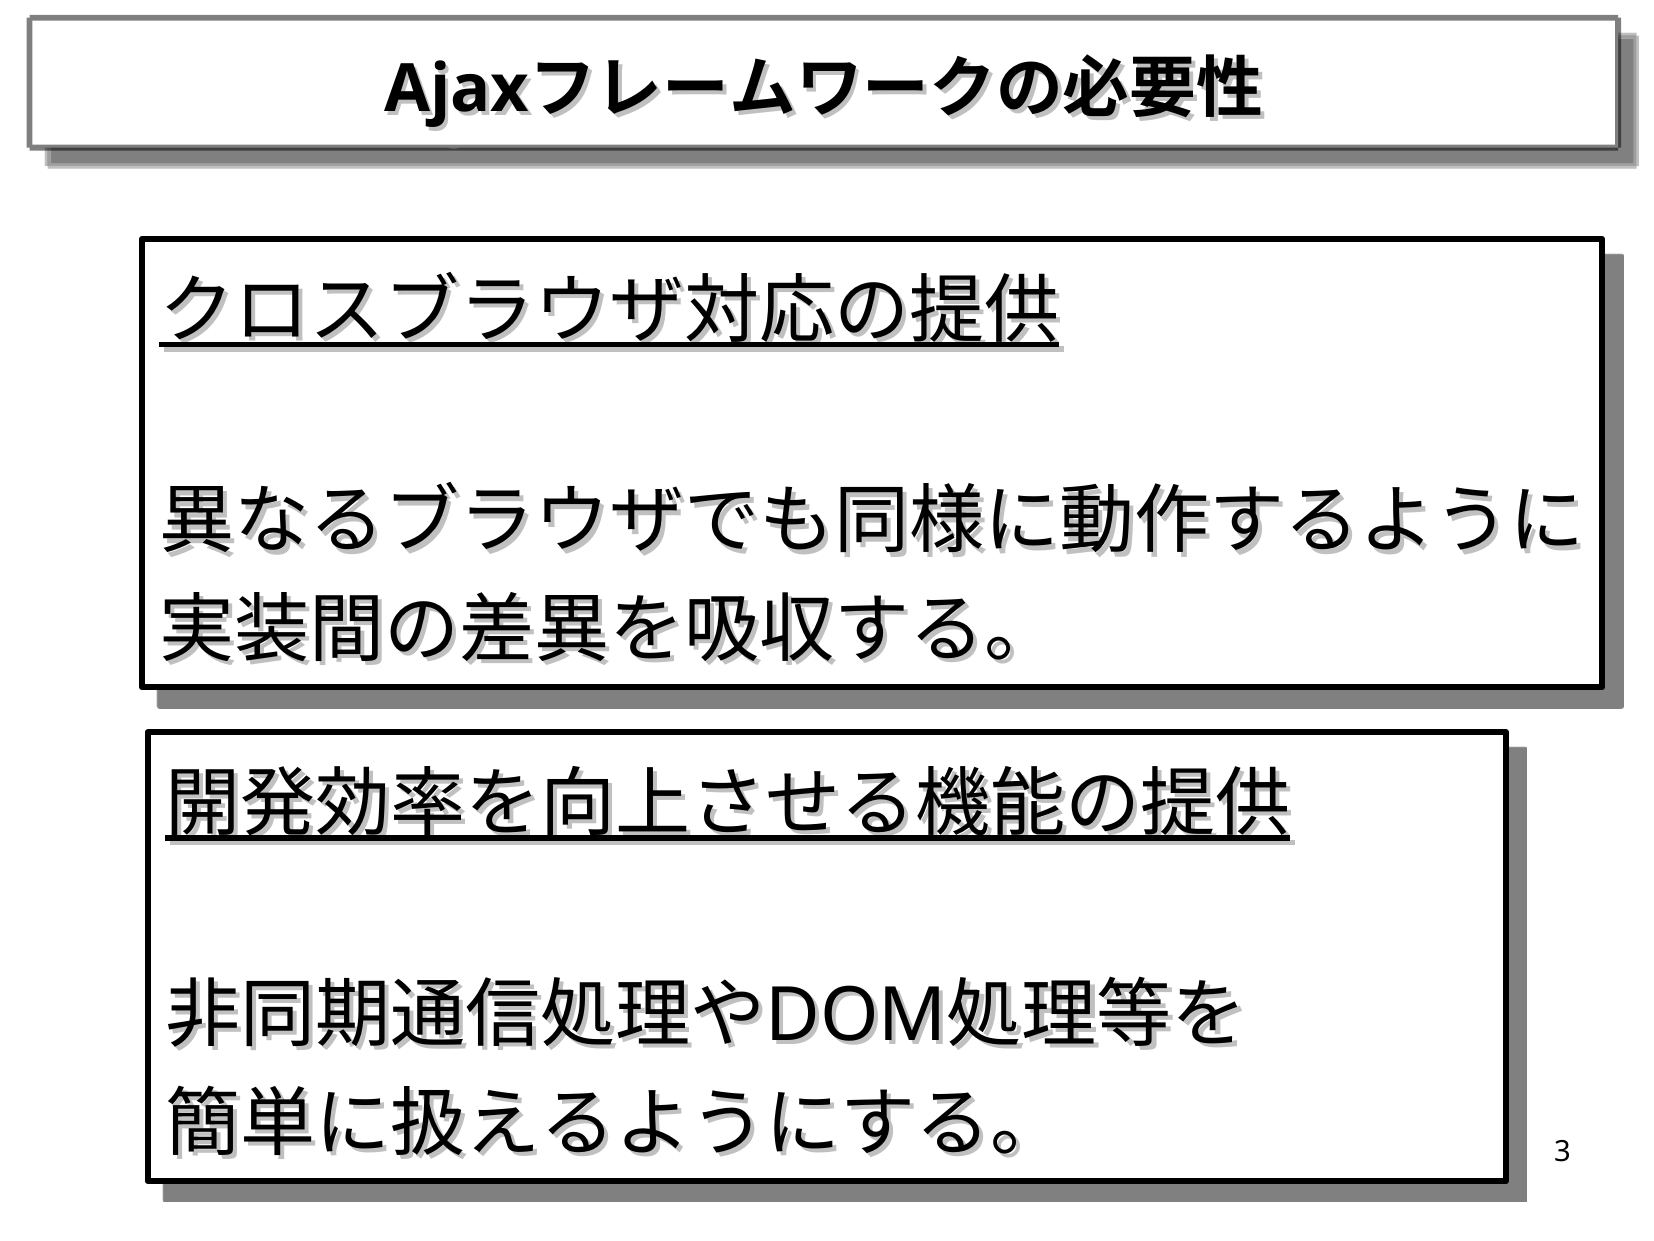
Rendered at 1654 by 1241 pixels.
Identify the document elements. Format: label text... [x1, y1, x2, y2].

text_box Ajaxフレームワークの必要性 [29, 17, 1619, 148]
text_box クロスブラウザ対応の提供 異なるブラウザでも同様に動作するように 実装間の差異を吸収する。 [141, 238, 1501, 626]
text_box 開発効率を向上させる機能の提供 非同期通信処理やDOM処理等を 簡単に扱えるようにする。 [147, 732, 1506, 1087]
